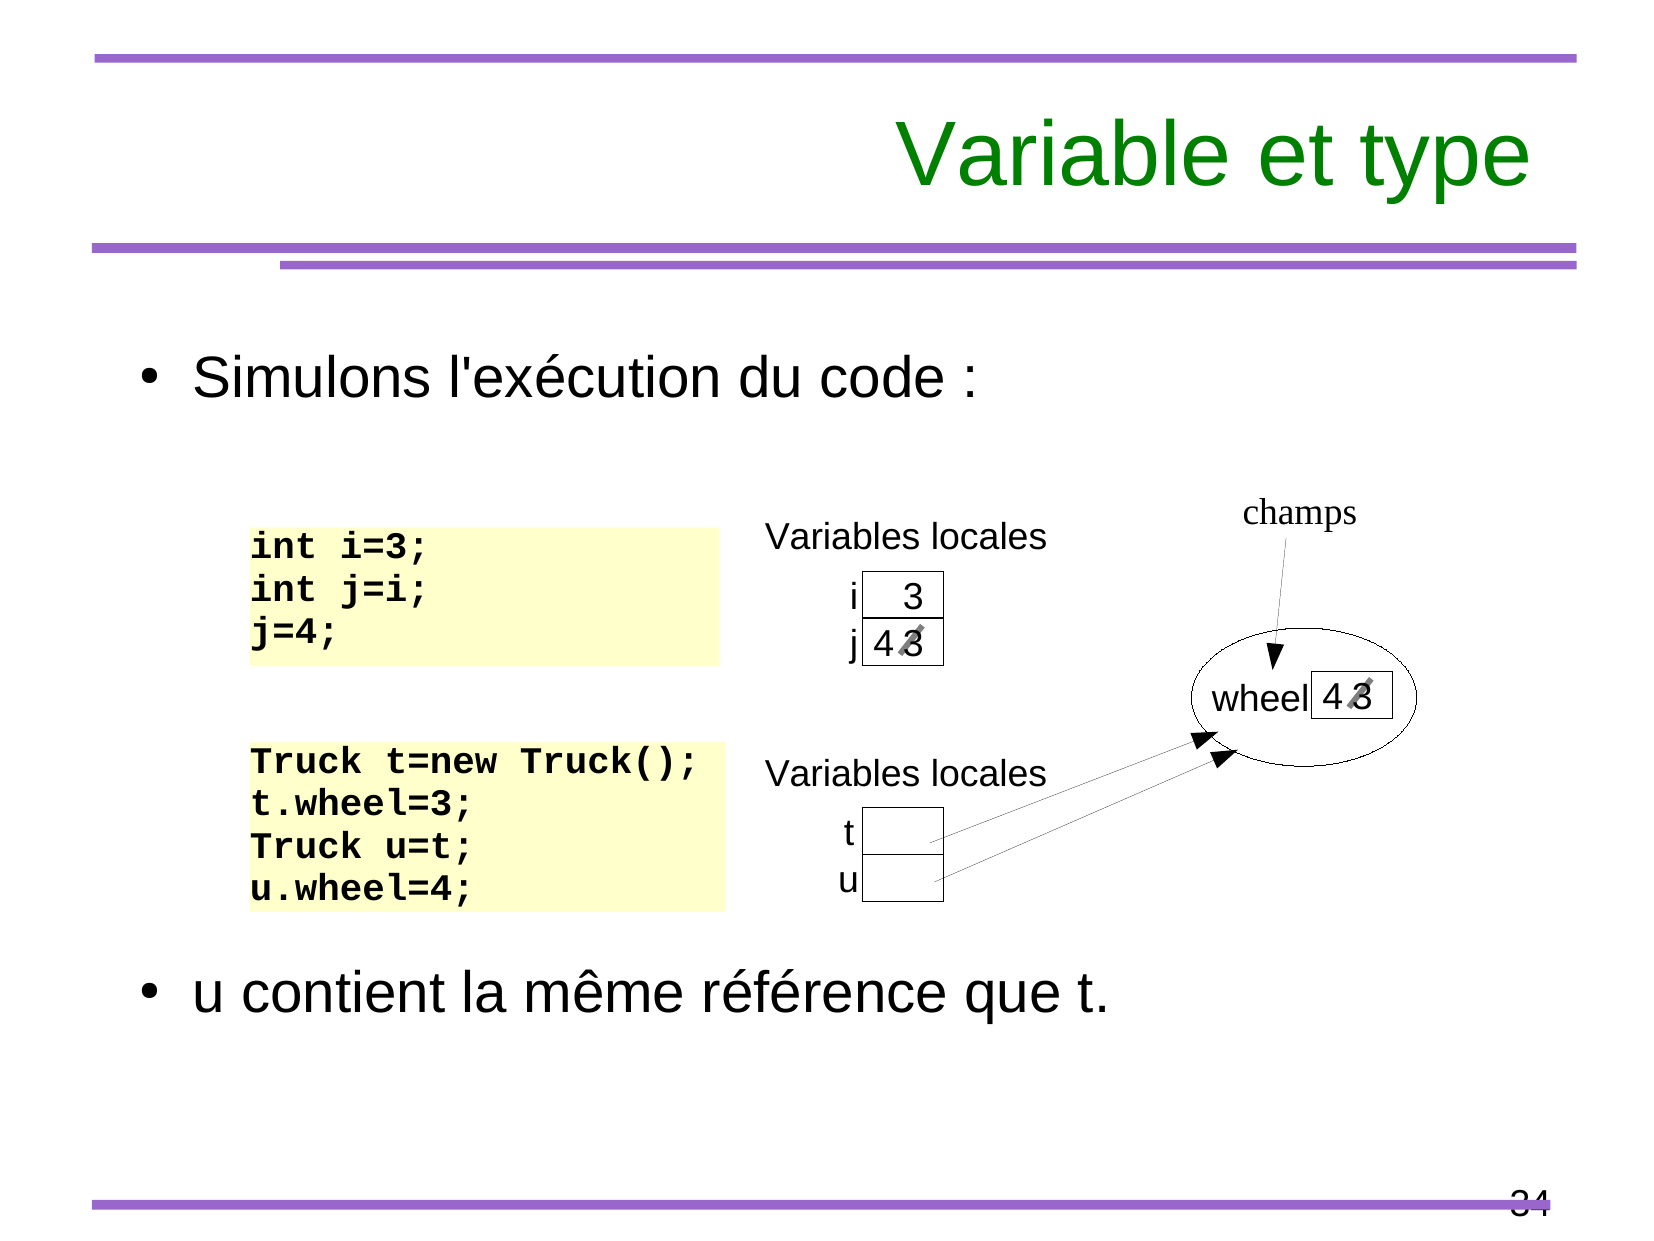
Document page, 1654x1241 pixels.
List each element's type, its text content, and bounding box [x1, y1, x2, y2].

text_box u [838, 858, 861, 901]
text_box 3 [902, 630, 924, 665]
text_box 3 [1351, 683, 1373, 718]
text_box Variables locales [764, 752, 1048, 795]
text_box Variables locales [764, 515, 1048, 559]
title Variable et type [121, 49, 1534, 257]
text_box Truck t=new Truck(); t.wheel=3; Truck u=t; u.wheel=4; [249, 741, 726, 912]
text_box 3 [902, 622, 924, 645]
list Simulons l'exécution du code : u contient la même référence que t. [121, 344, 1534, 1140]
text_box int i=3; int j=i; j=4; [249, 527, 720, 667]
text_box 4 [873, 622, 895, 665]
text_box t [843, 811, 856, 854]
text_box 3 [902, 575, 924, 618]
text_box wheel [1211, 677, 1311, 720]
text_box 3 [1351, 675, 1373, 698]
text_box j [849, 622, 860, 665]
text_box 4 [1322, 675, 1344, 718]
text_box champs [1242, 491, 1358, 534]
text_box i [849, 575, 859, 618]
